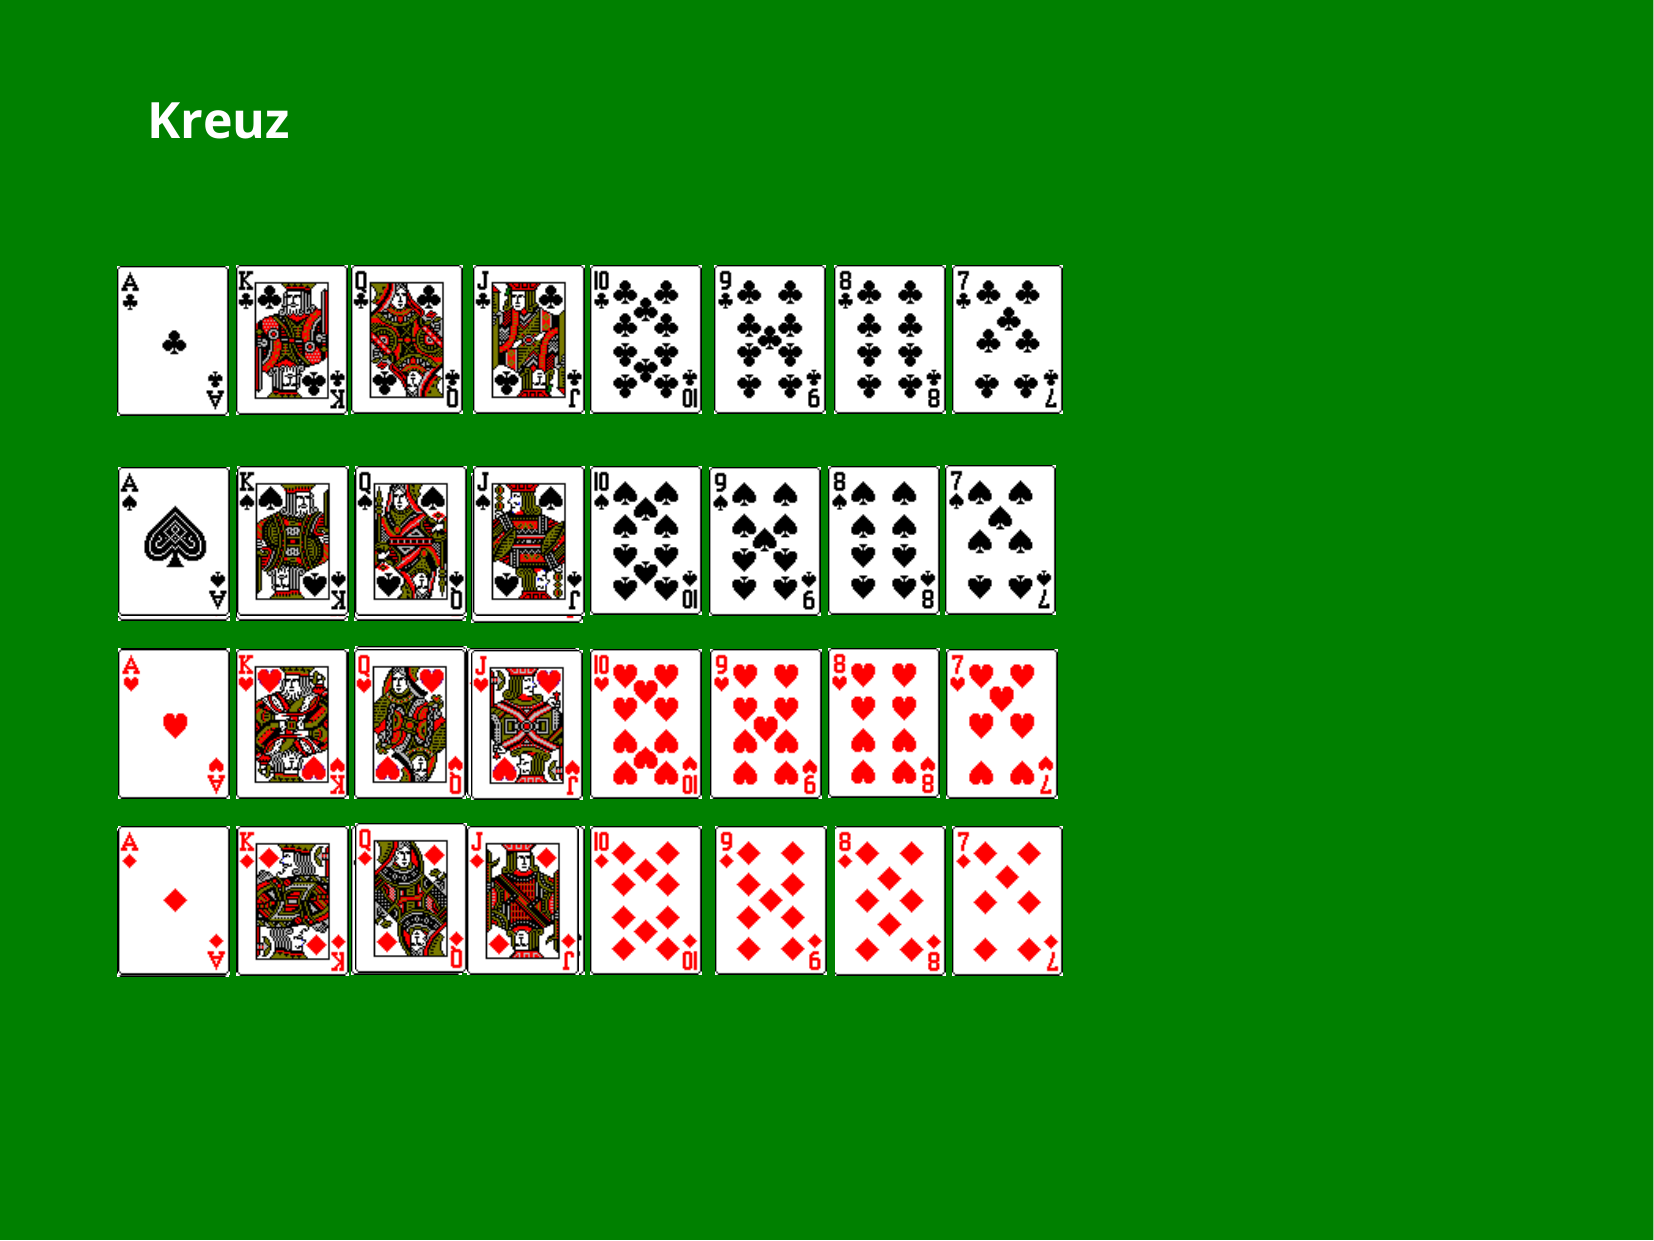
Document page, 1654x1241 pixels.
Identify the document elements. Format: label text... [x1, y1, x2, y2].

picture [715, 826, 827, 975]
picture [354, 466, 467, 621]
picture [945, 465, 1056, 615]
picture [118, 467, 230, 621]
picture [117, 826, 230, 977]
picture [714, 265, 826, 415]
picture [828, 466, 940, 615]
picture [835, 826, 946, 976]
picture [351, 823, 585, 975]
picture [709, 467, 821, 616]
picture [952, 265, 1063, 415]
picture [354, 646, 583, 800]
picture [590, 649, 702, 799]
picture [590, 466, 702, 615]
picture [236, 466, 349, 621]
picture [351, 265, 463, 414]
picture [946, 649, 1058, 799]
picture [834, 265, 946, 415]
text_box Kreuz [147, 88, 1625, 149]
picture [828, 648, 940, 798]
picture [471, 466, 585, 623]
picture [118, 648, 230, 799]
picture [590, 265, 702, 414]
picture [590, 826, 702, 975]
picture [236, 826, 349, 976]
picture [473, 265, 585, 414]
picture [710, 649, 822, 799]
picture [952, 826, 1063, 976]
picture [236, 649, 349, 799]
picture [236, 265, 348, 415]
picture [117, 266, 229, 416]
